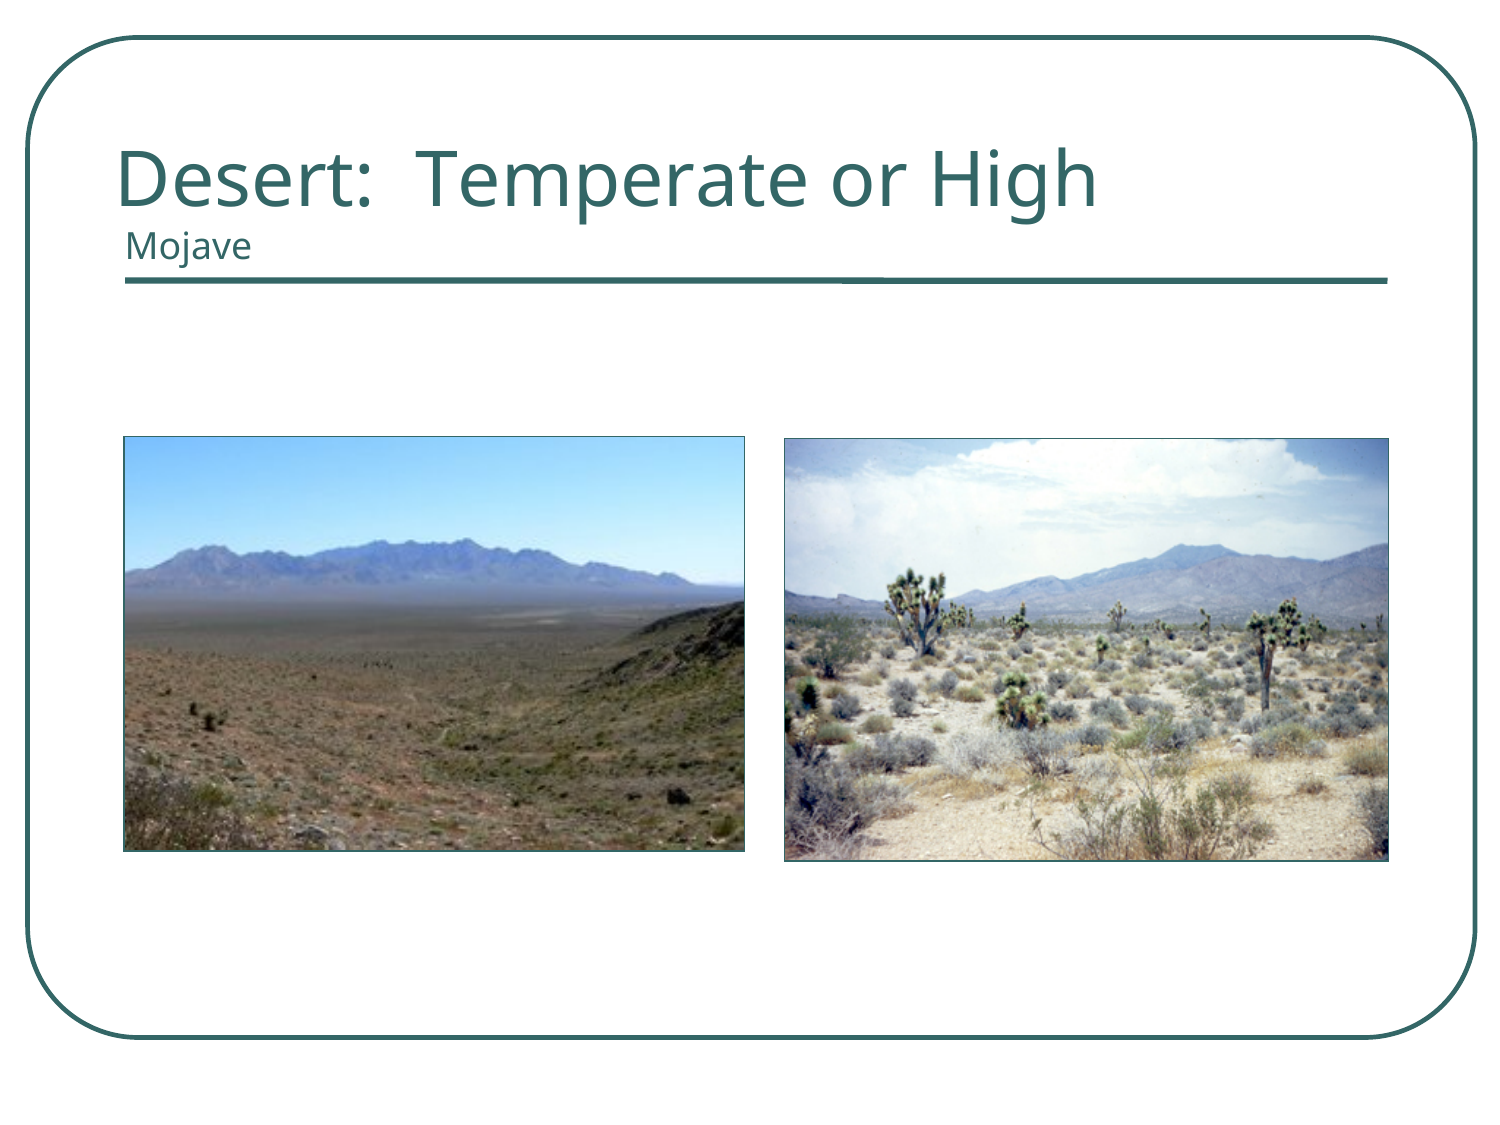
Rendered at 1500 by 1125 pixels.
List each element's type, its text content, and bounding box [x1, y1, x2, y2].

picture [125, 437, 744, 850]
title Desert: Temperate or High Mojave [100, 87, 1388, 275]
picture [785, 439, 1388, 861]
